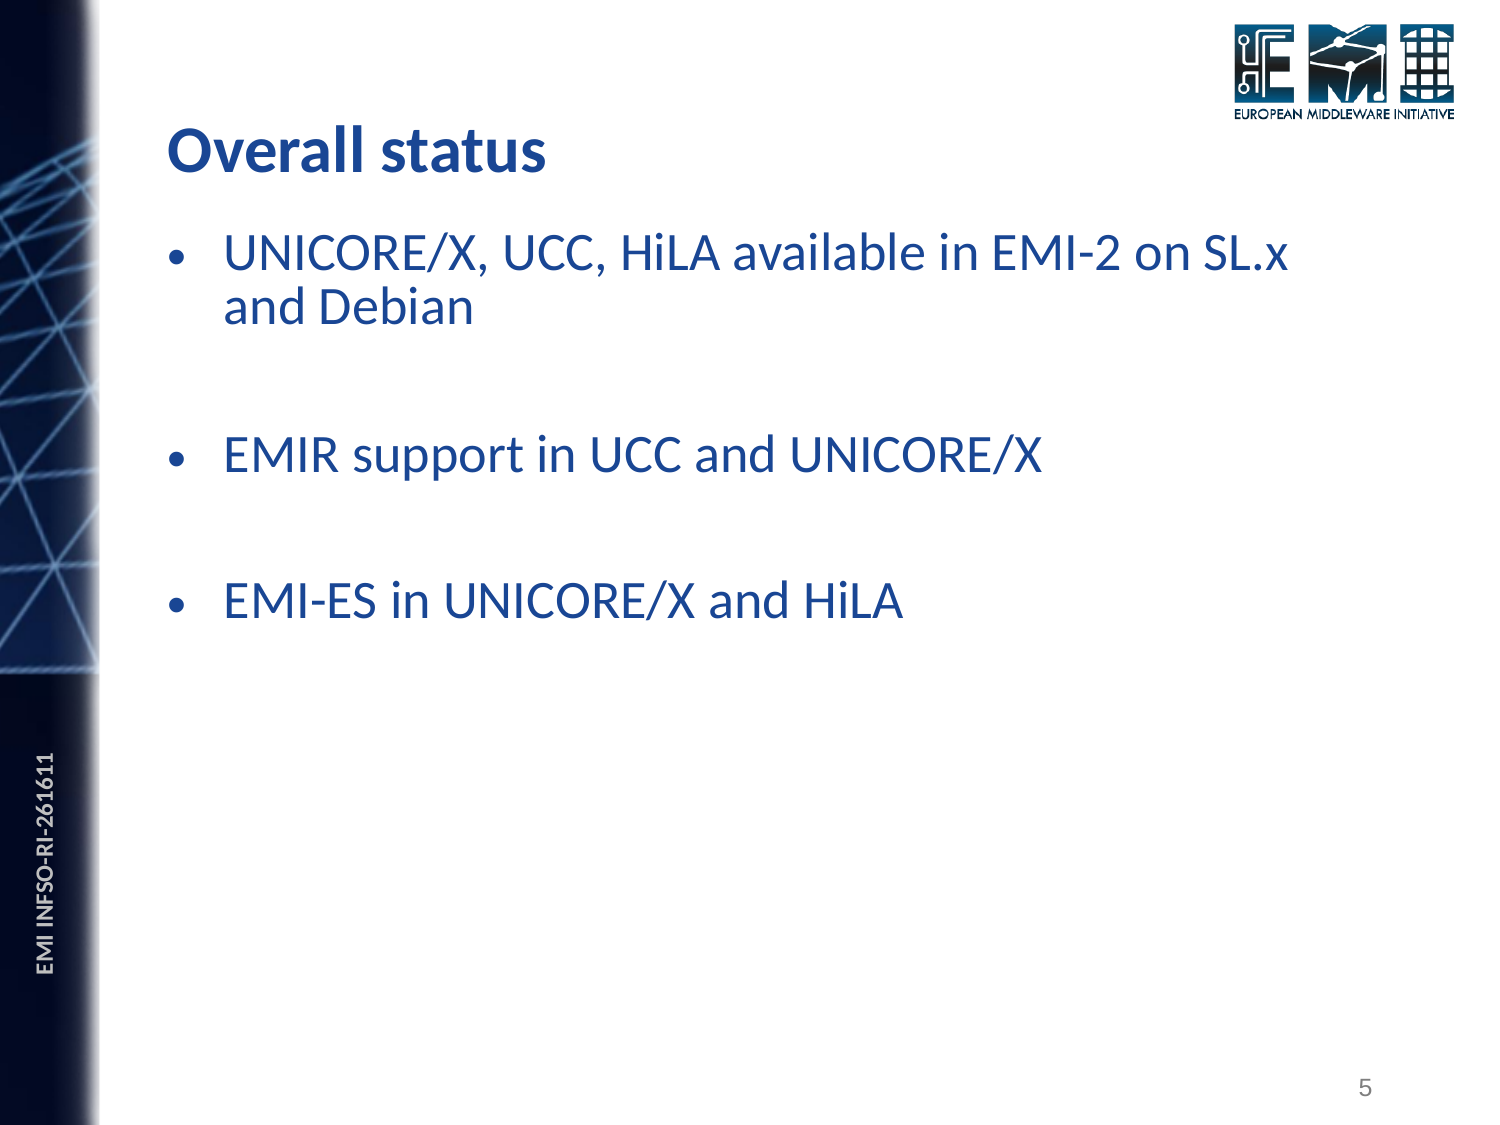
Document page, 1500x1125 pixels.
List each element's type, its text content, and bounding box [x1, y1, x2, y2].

text_box <Nummer> [1343, 1063, 1426, 1123]
picture [0, 0, 111, 1125]
list UNICORE/X, UCC, HiLA available in EMI-2 on SL.x and Debian EMIR support in UCC and UNICORE/X EMI-ES in UNICORE/X and HiLA [153, 221, 1381, 1053]
text_box Overall status [153, 115, 1200, 209]
picture [1185, 8, 1500, 140]
